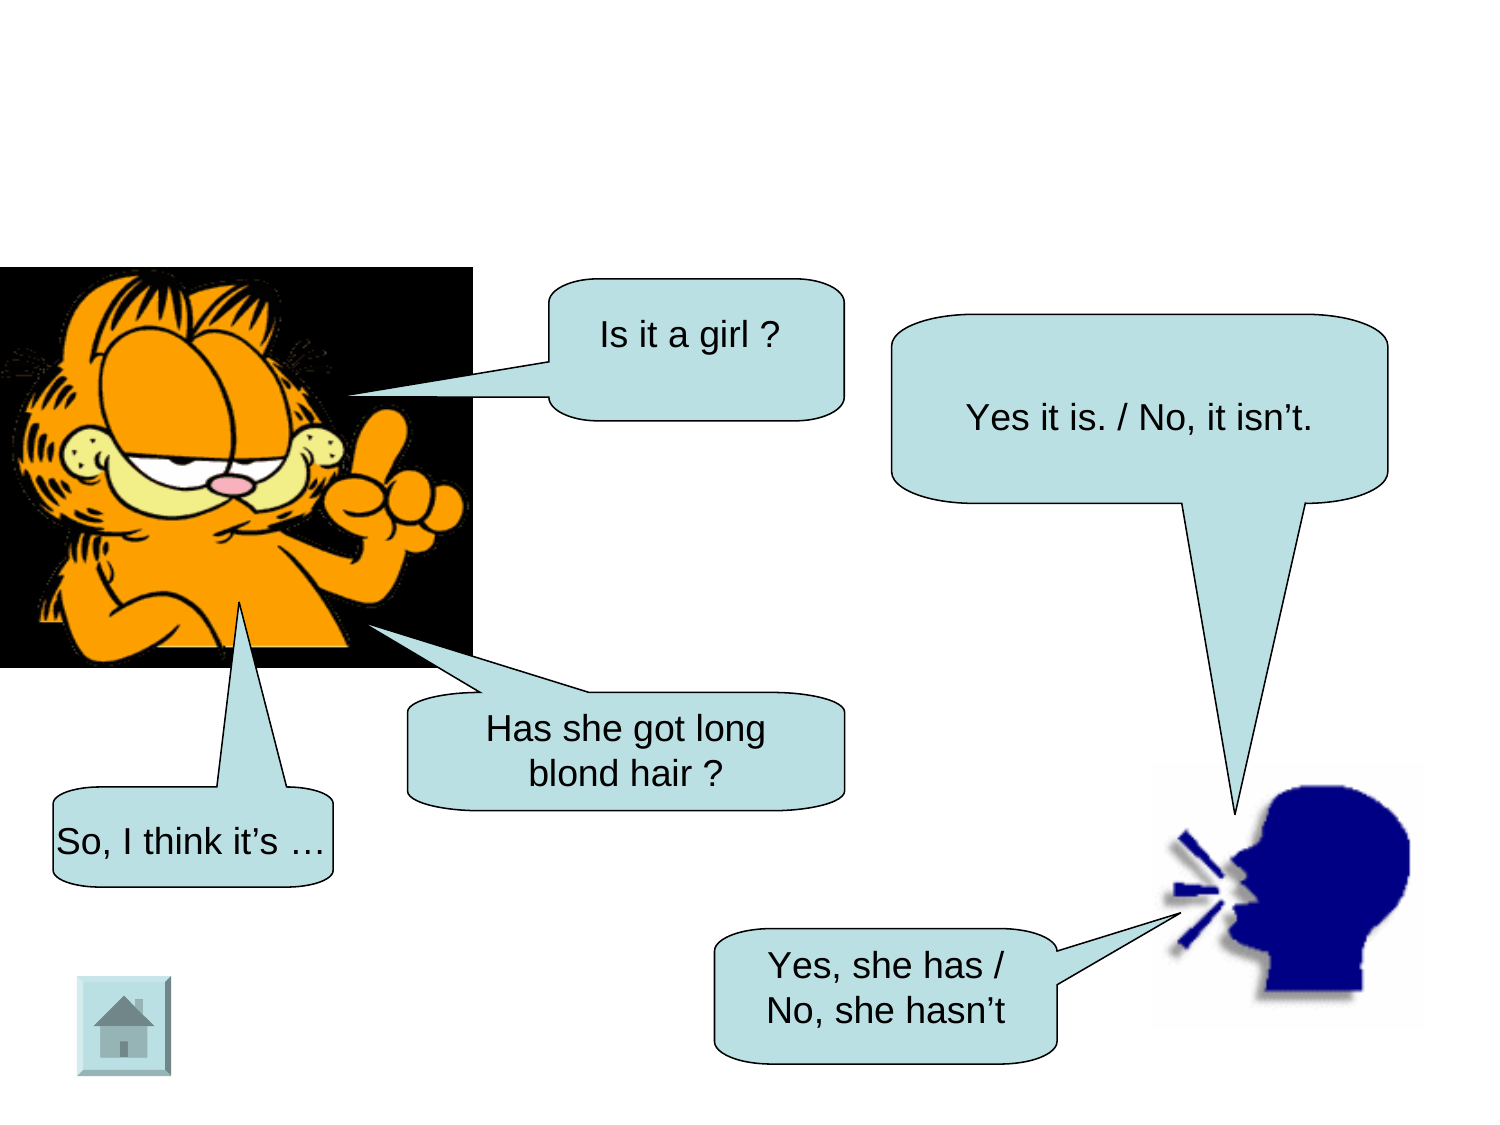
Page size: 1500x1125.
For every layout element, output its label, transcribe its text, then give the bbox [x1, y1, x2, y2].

text_box [336, 278, 845, 421]
text_box [53, 601, 334, 809]
picture [0, 267, 473, 668]
picture [1151, 763, 1424, 1029]
text_box [53, 870, 334, 888]
text_box Yes it is. / No, it isn’t. [950, 385, 1329, 446]
text_box Yes, she has / No, she hasn’t [714, 912, 1181, 1065]
text_box Has she got long blond hair ? [360, 621, 845, 811]
text_box Is it a girl ? [584, 302, 1105, 364]
text_box [891, 314, 1388, 815]
text_box So, I think it’s … [41, 809, 342, 870]
text_box [77, 976, 172, 1077]
